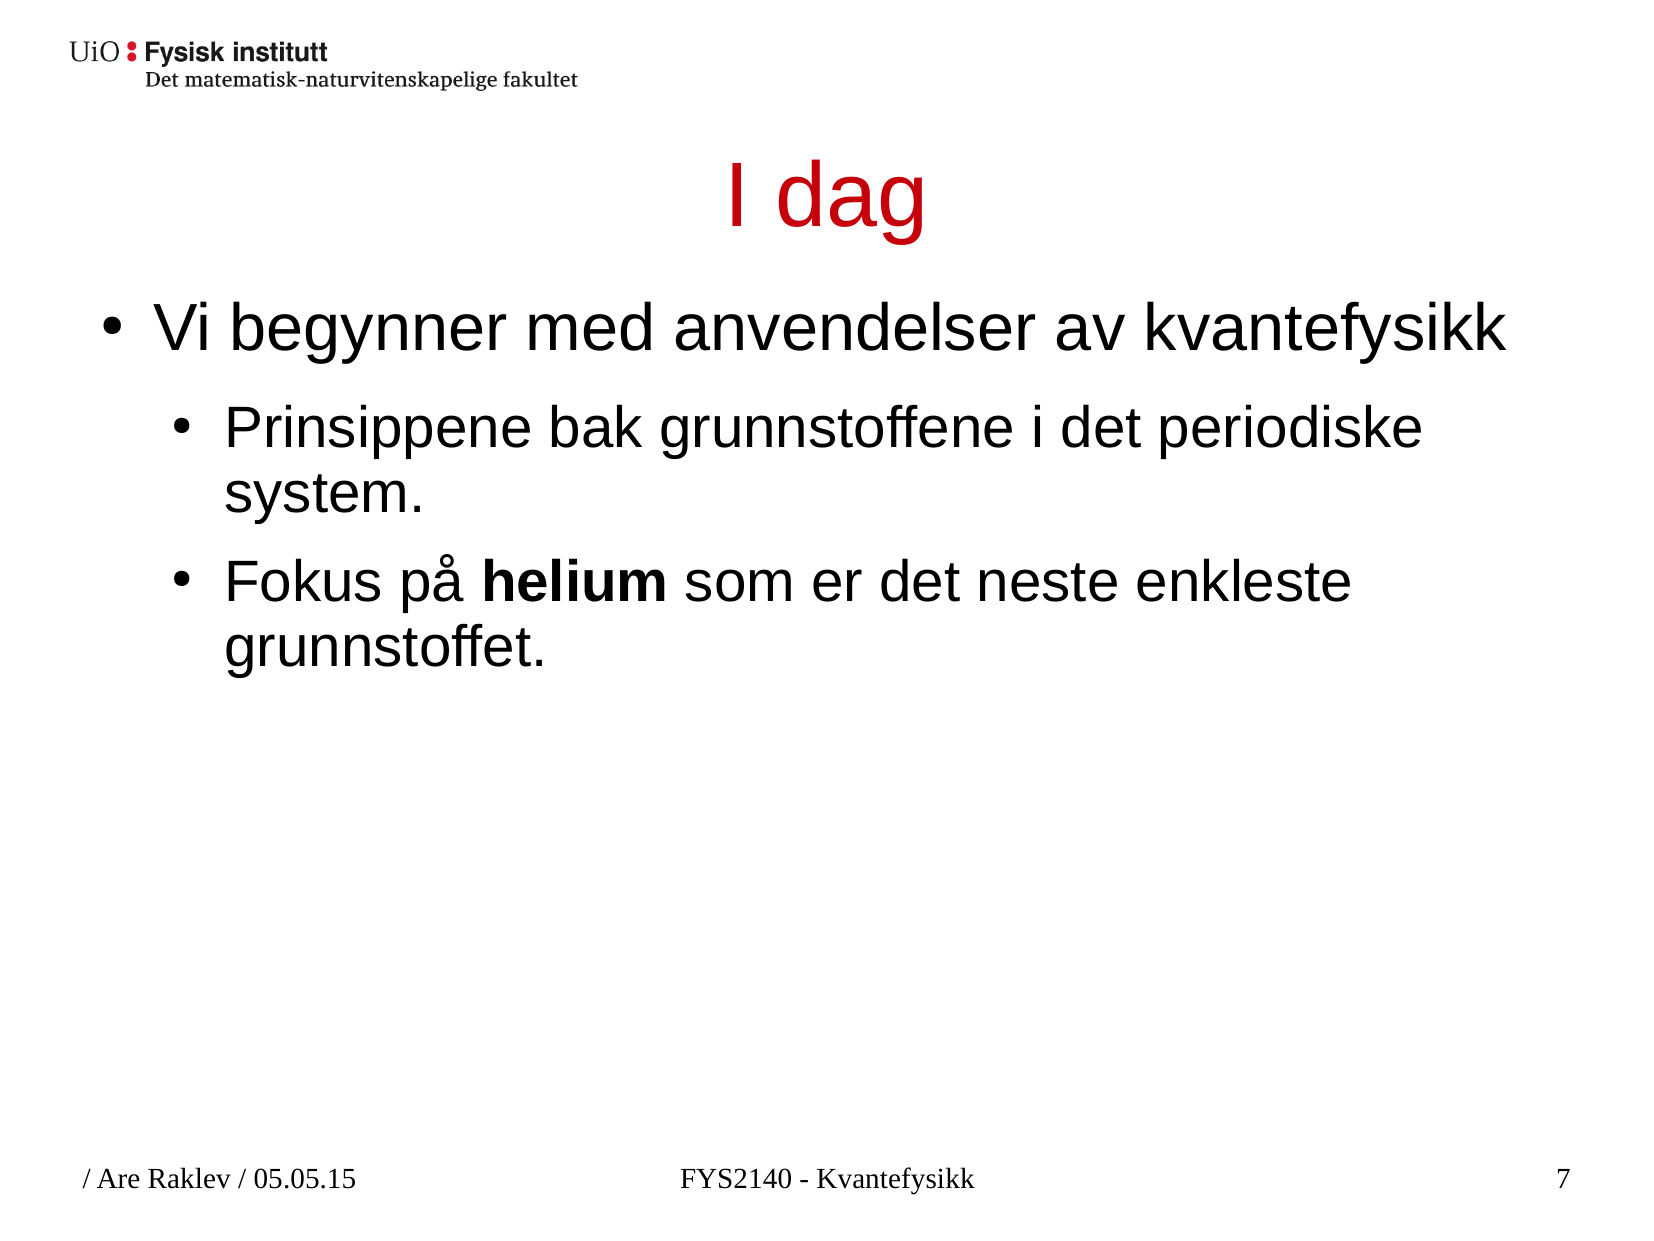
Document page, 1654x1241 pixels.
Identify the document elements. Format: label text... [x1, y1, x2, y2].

title I dag [82, 90, 1571, 298]
list Vi begynner med anvendelser av kvantefysikk Prinsippene bak grunnstoffene i det periodiske system. Fokus på helium som er det neste enkleste grunnstoffet. [82, 290, 1538, 1094]
picture [68, 37, 581, 93]
